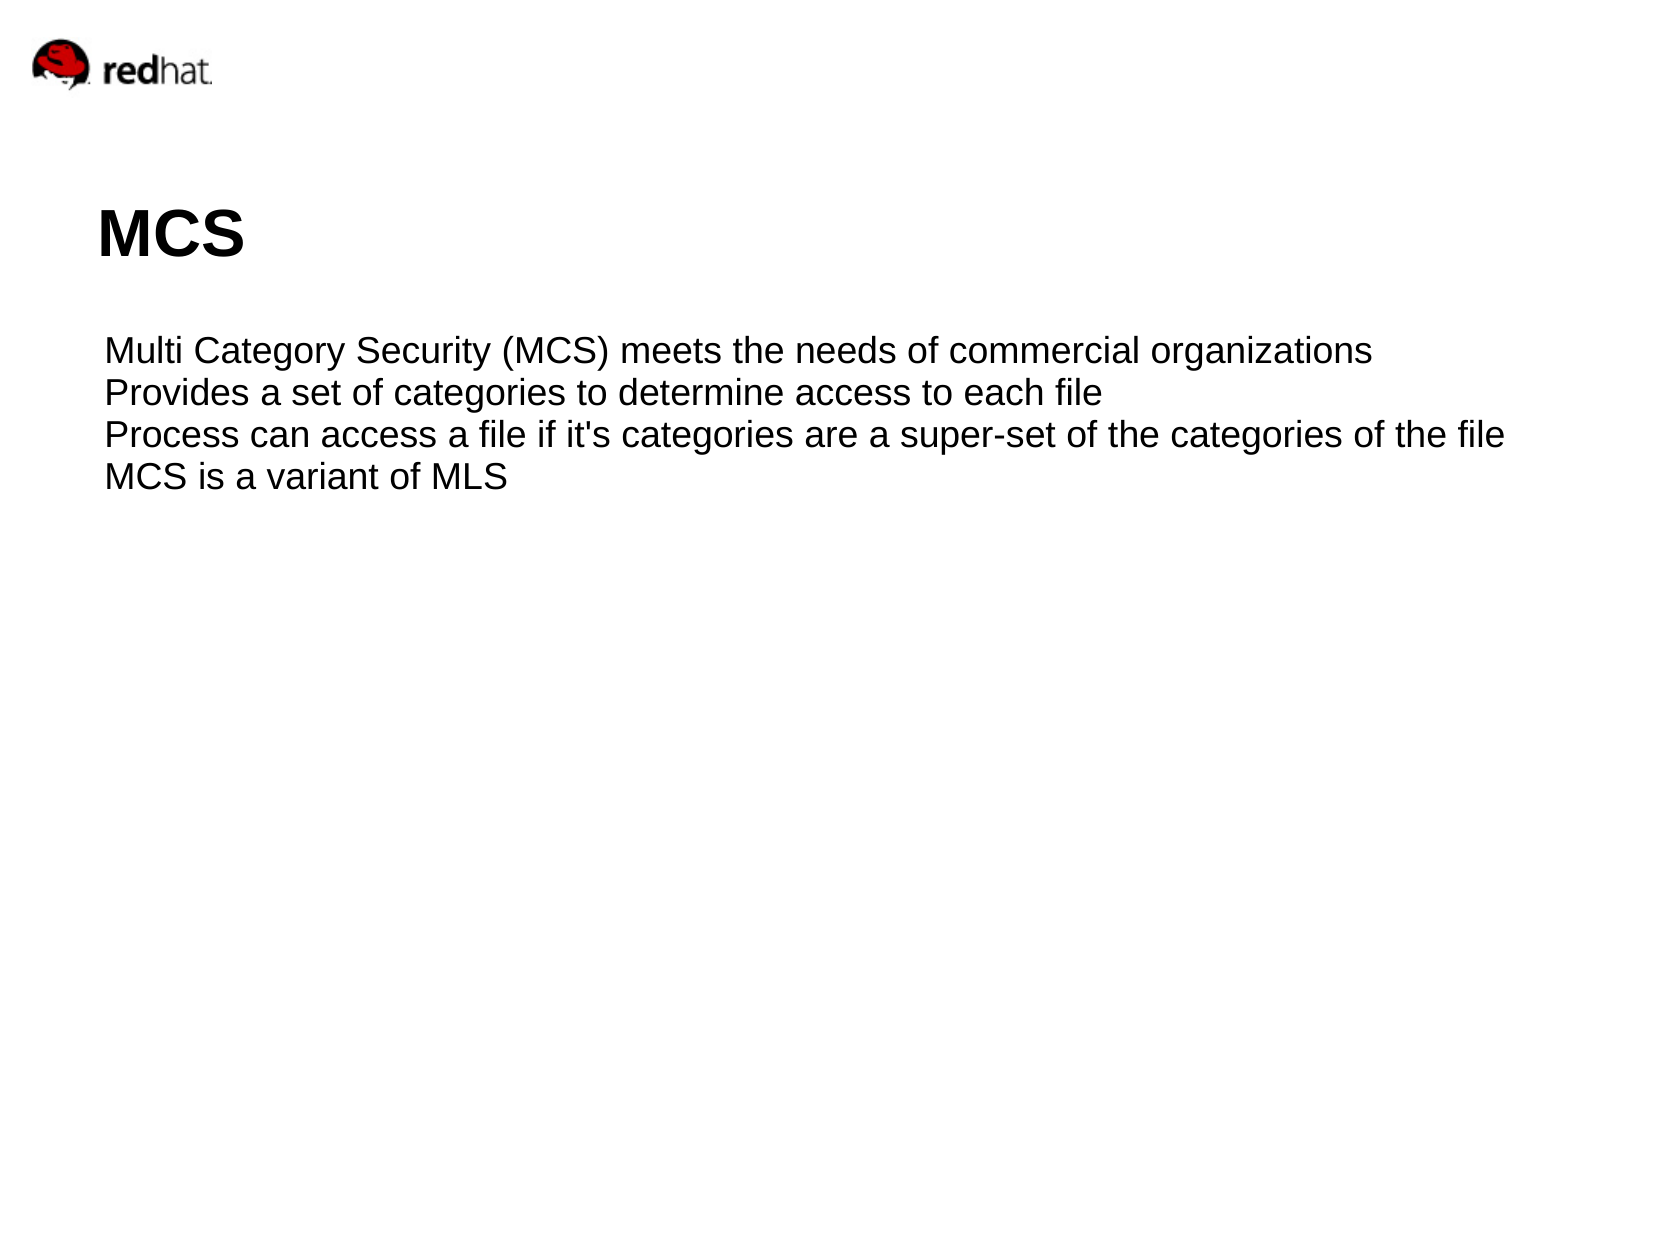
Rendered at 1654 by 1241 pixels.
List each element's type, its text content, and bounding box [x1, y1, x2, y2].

picture [31, 37, 212, 98]
list Multi Category Security (MCS) meets the needs of commercial organizations Provides a set of categories to determine access to each file Process can access a file if it's categories are a super-set of the categories of the file MCS is a variant of MLS [104, 329, 1510, 1062]
title MCS [79, 159, 1485, 308]
